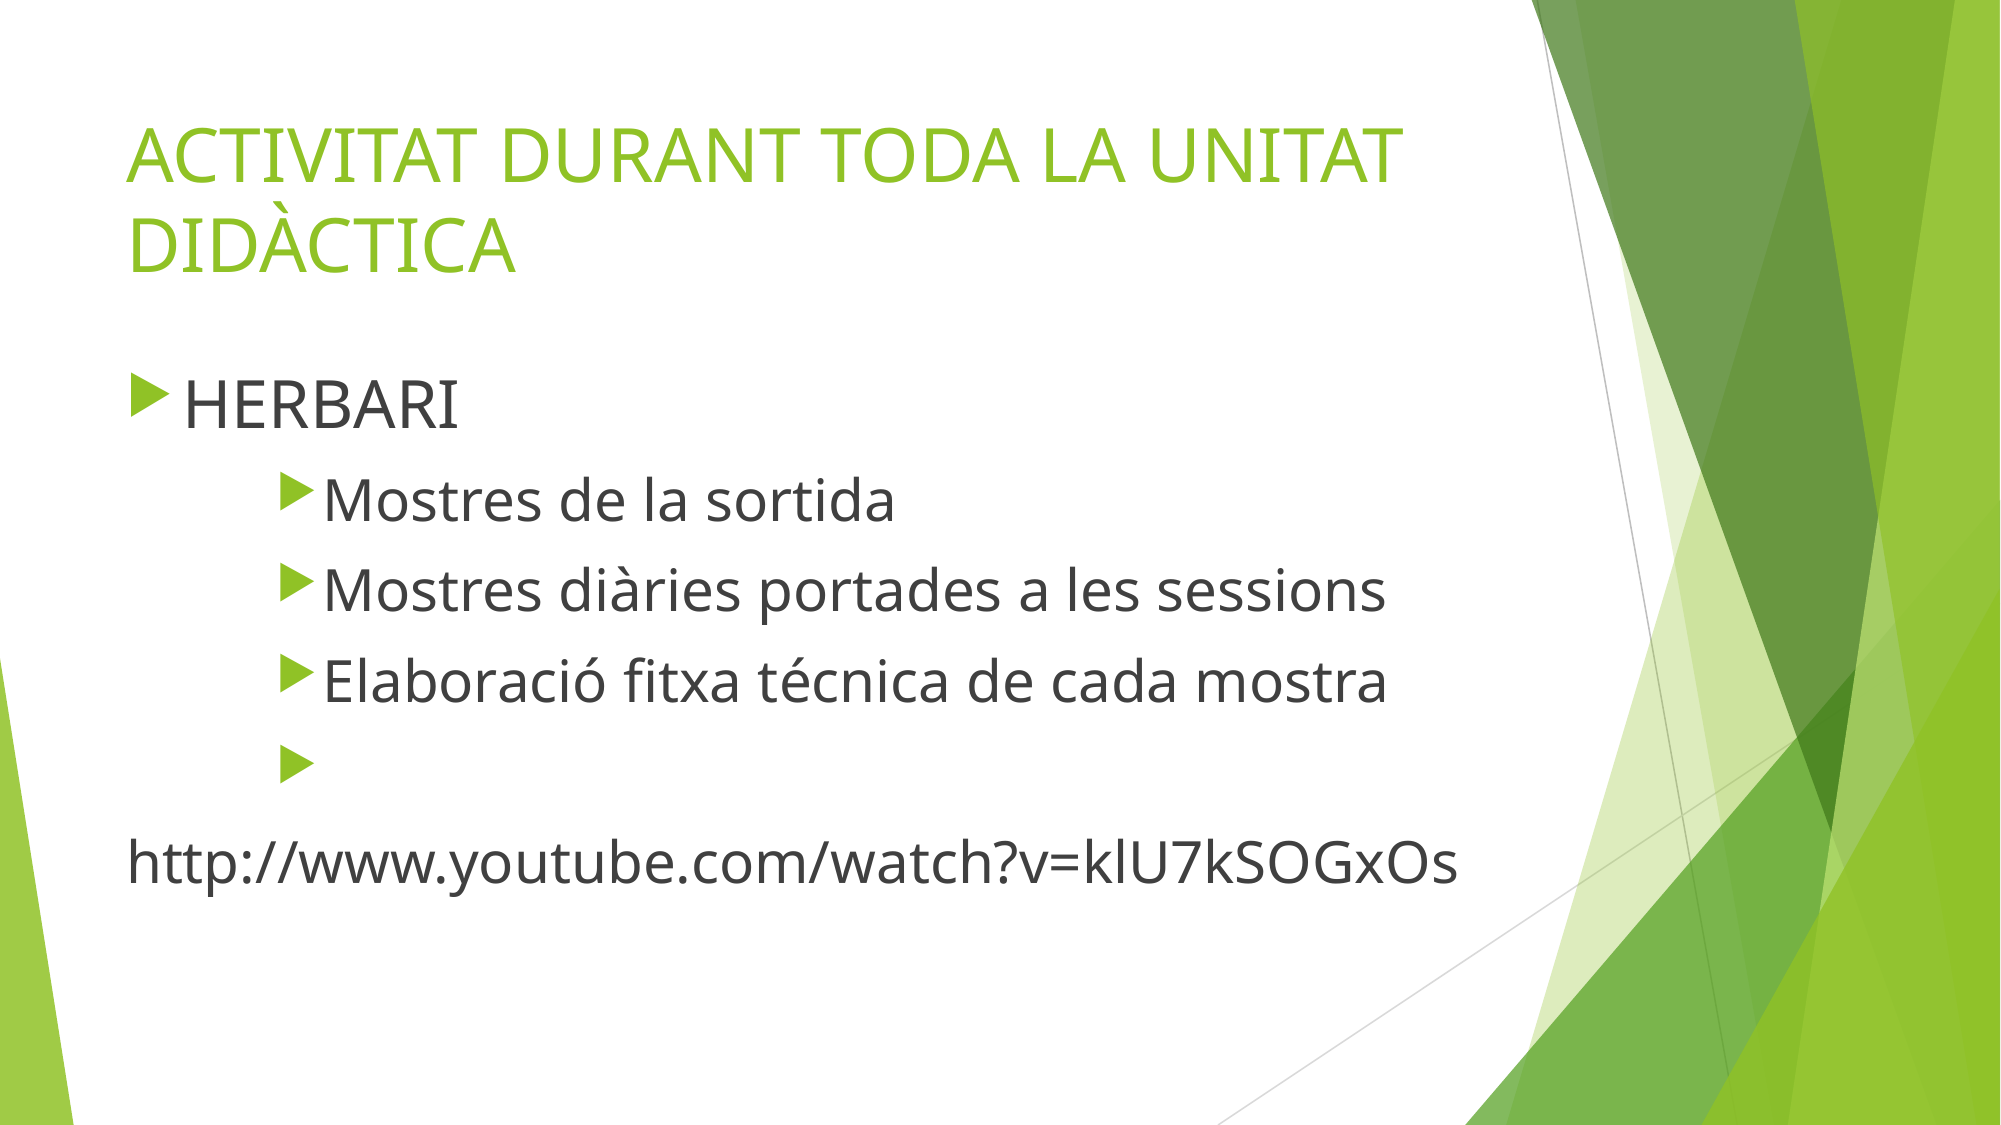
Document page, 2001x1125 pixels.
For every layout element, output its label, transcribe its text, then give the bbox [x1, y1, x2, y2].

title ACTIVITAT DURANT TODA LA UNITAT DIDÀCTICA [111, 99, 1522, 317]
list HERBARI Mostres de la sortida Mostres diàries portades a les sessions Elaboració fitxa técnica de cada mostra http://www.youtube.com/watch?v=klU7kSOGxOs [111, 354, 1522, 992]
